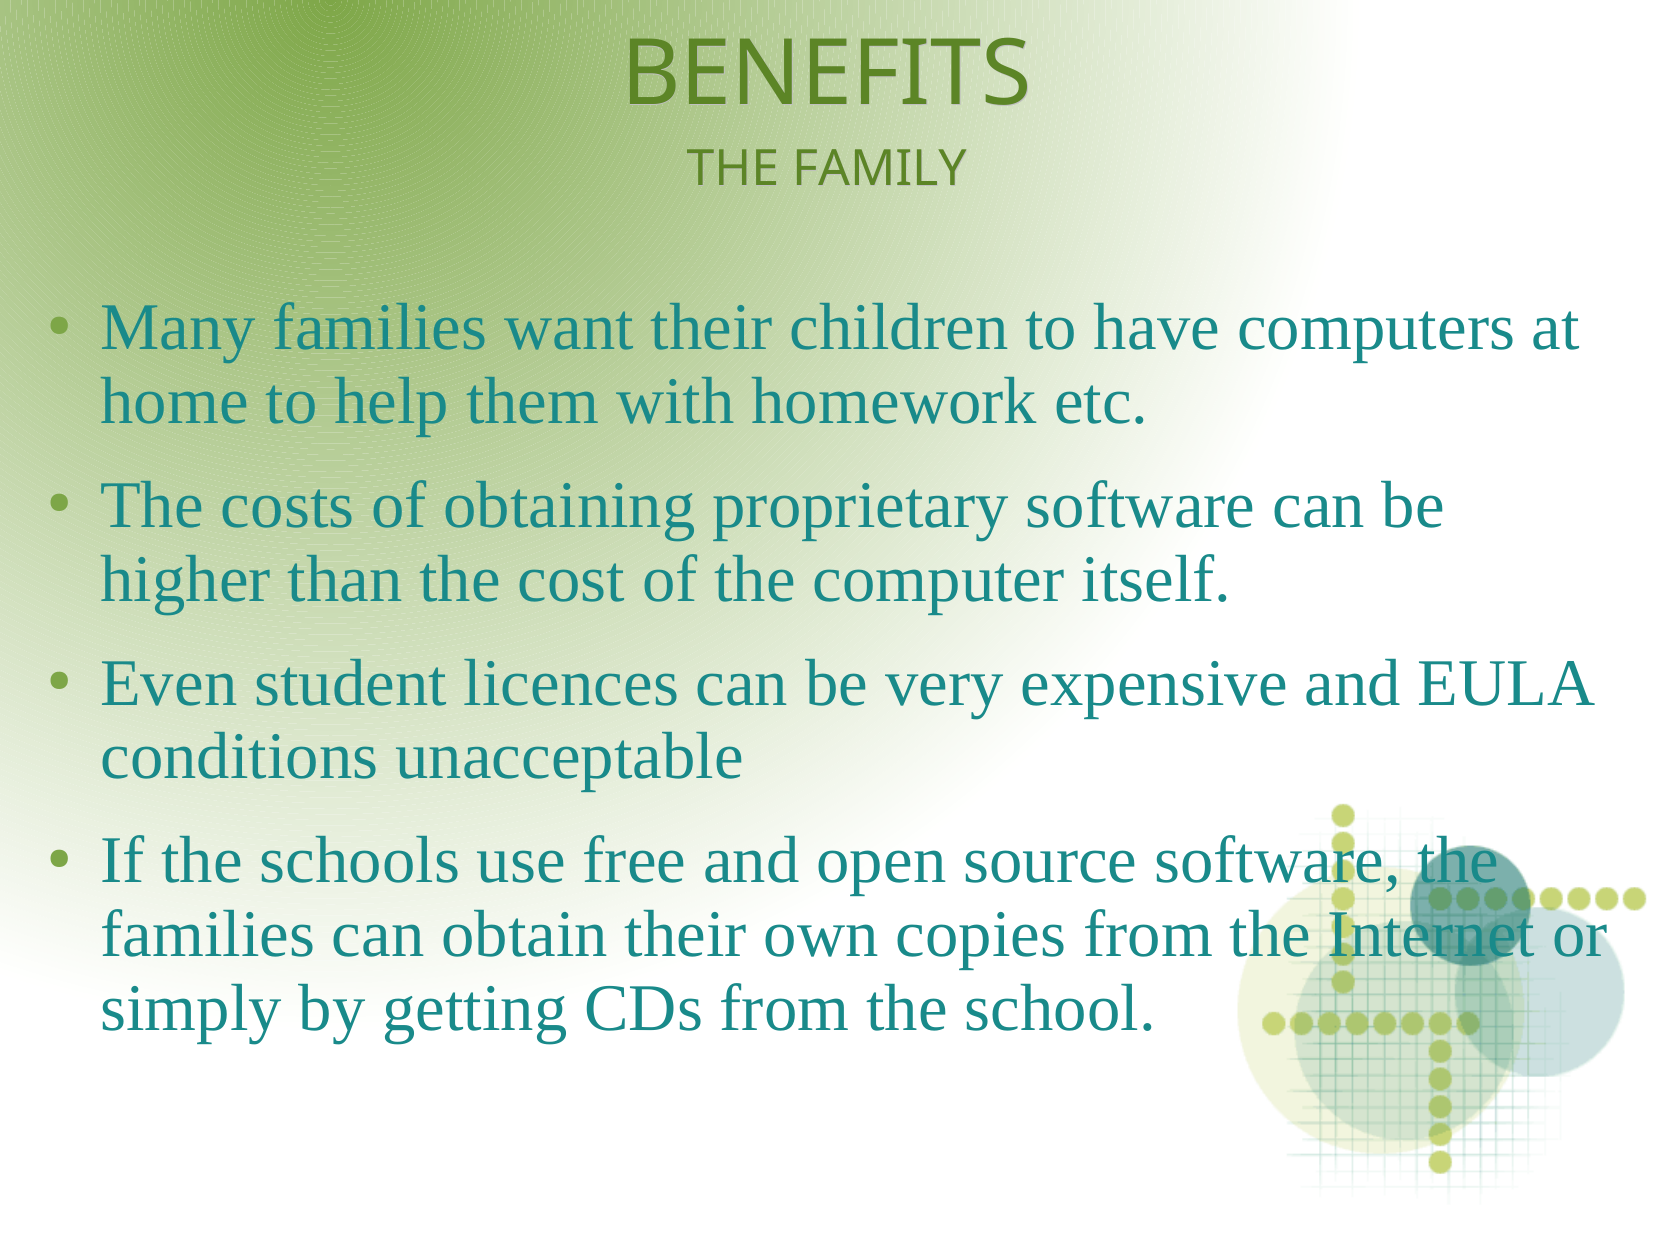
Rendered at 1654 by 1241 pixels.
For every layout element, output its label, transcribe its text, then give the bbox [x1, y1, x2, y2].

title BENEFITS THE FAMILY [59, 20, 1595, 187]
picture [1224, 792, 1654, 1211]
list Many families want their children to have computers at home to help them with homework etc. The costs of obtaining proprietary software can be higher than the cost of the computer itself. Even student licences can be very expensive and EULA conditions unacceptable If the schools use free and open source software, the families can obtain their own copies from the Internet or simply by getting CDs from the school. [29, 290, 1625, 1106]
